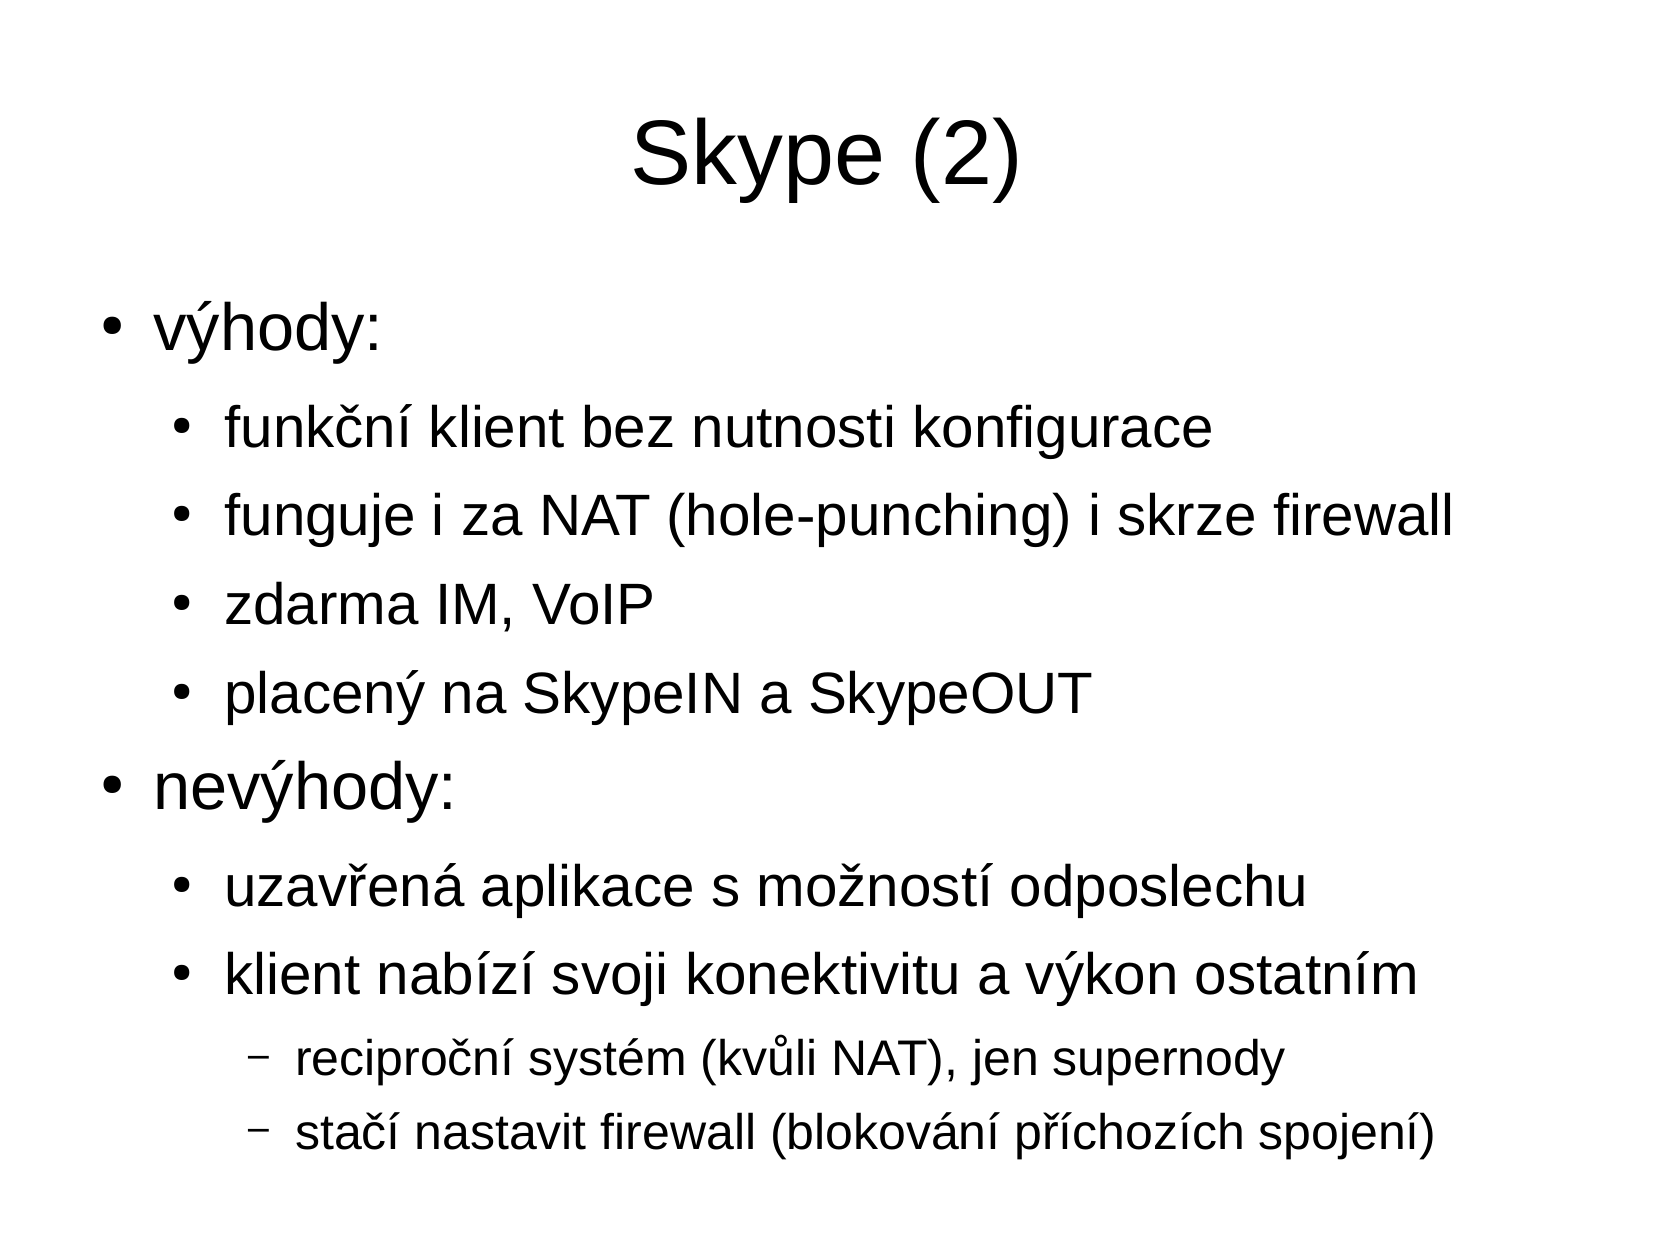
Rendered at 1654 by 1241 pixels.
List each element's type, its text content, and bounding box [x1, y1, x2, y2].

list výhody: funkční klient bez nutnosti konfigurace funguje i za NAT (hole-punching) i skrze firewall zdarma IM, VoIP placený na SkypeIN a SkypeOUT nevýhody: uzavřená aplikace s možností odposlechu klient nabízí svoji konektivitu a výkon ostatním reciproční systém (kvůli NAT), jen supernody stačí nastavit firewall (blokování příchozích spojení) [82, 290, 1571, 1109]
title Skype (2) [82, 49, 1571, 257]
